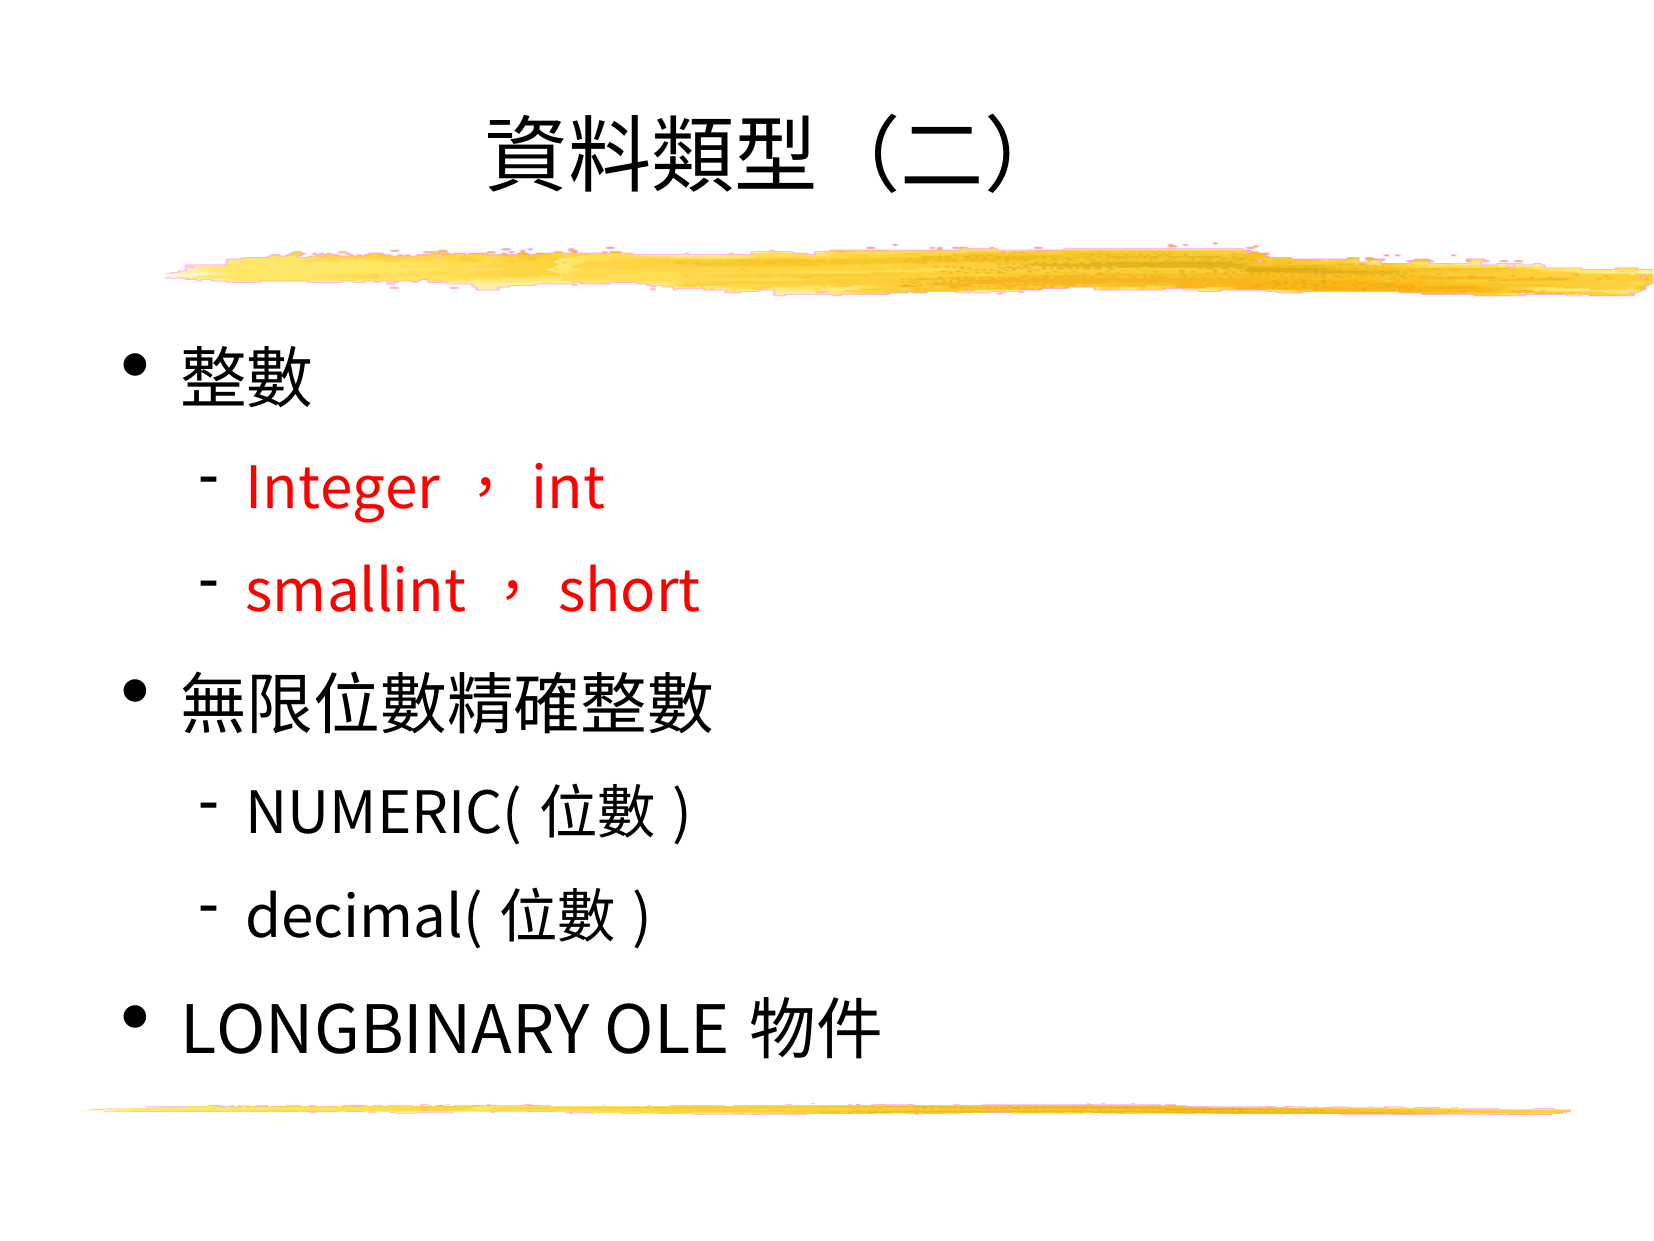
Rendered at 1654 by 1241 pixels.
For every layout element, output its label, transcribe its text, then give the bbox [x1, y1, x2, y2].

picture [82, 1102, 1571, 1117]
list 整數 Integer，int smallint，short 無限位數精確整數 NUMERIC(位數) decimal(位數) LONGBINARY OLE物件 [124, 316, 1600, 1062]
picture [165, 237, 1654, 308]
title 資料類型（二） [73, 39, 1479, 249]
